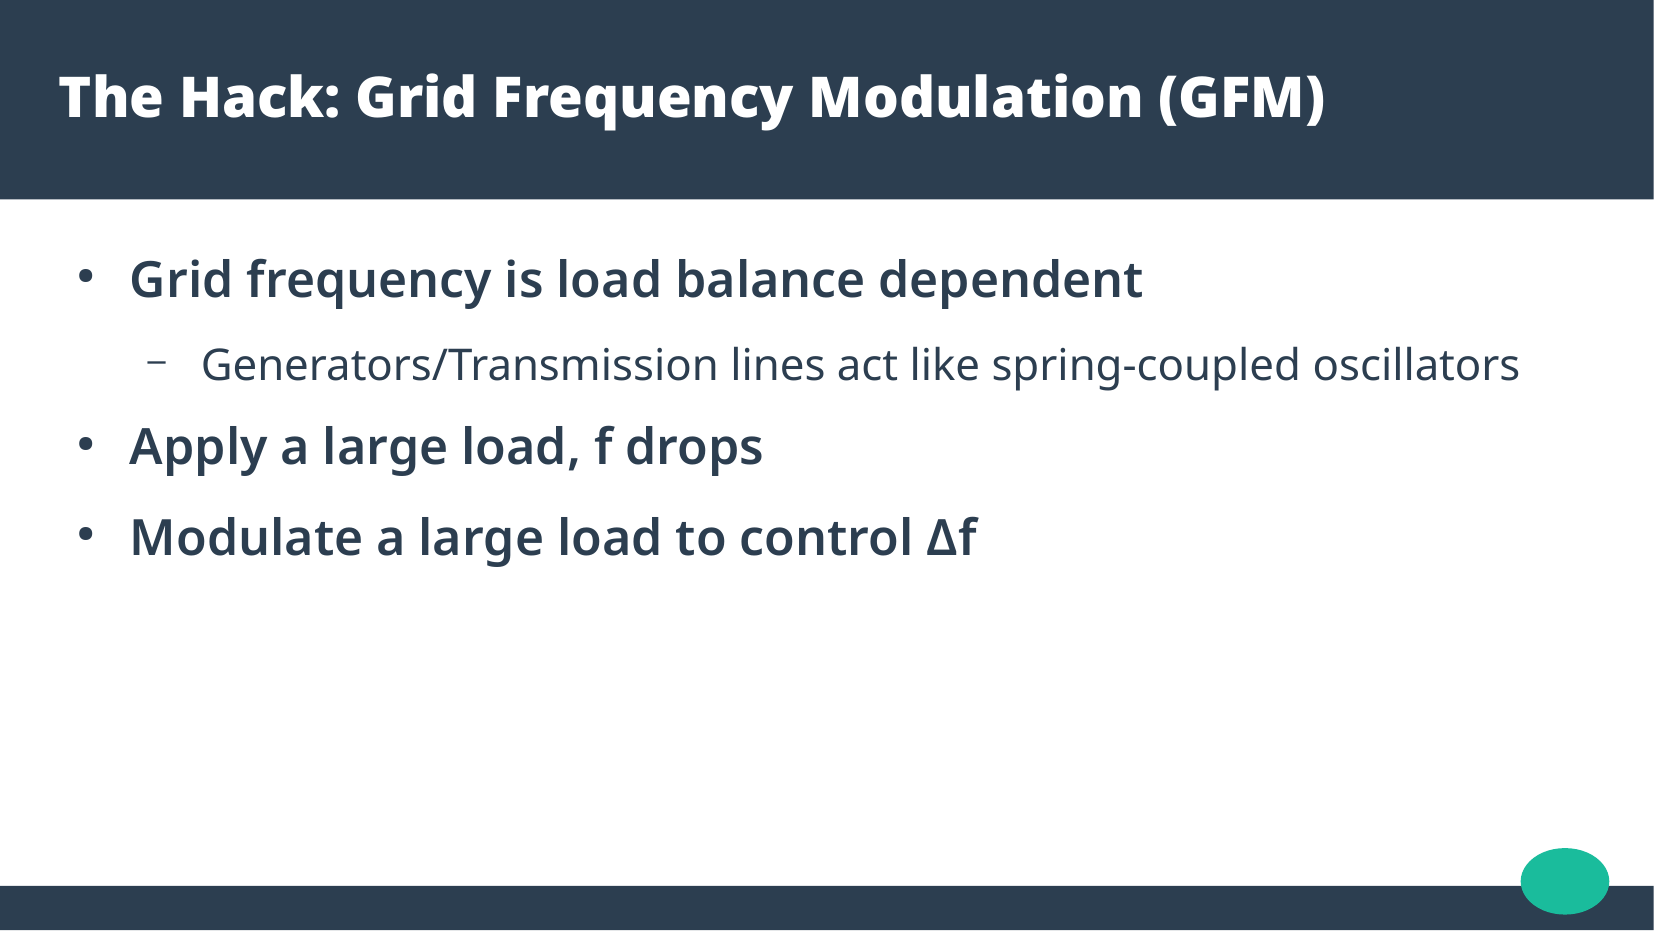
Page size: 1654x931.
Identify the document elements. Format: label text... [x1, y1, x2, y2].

title The Hack: Grid Frequency Modulation (GFM) [59, 37, 1595, 155]
list Grid frequency is load balance dependent Generators/Transmission lines act like spring-coupled oscillators Apply a large load, f drops Modulate a large load to control Δf [59, 243, 1595, 864]
